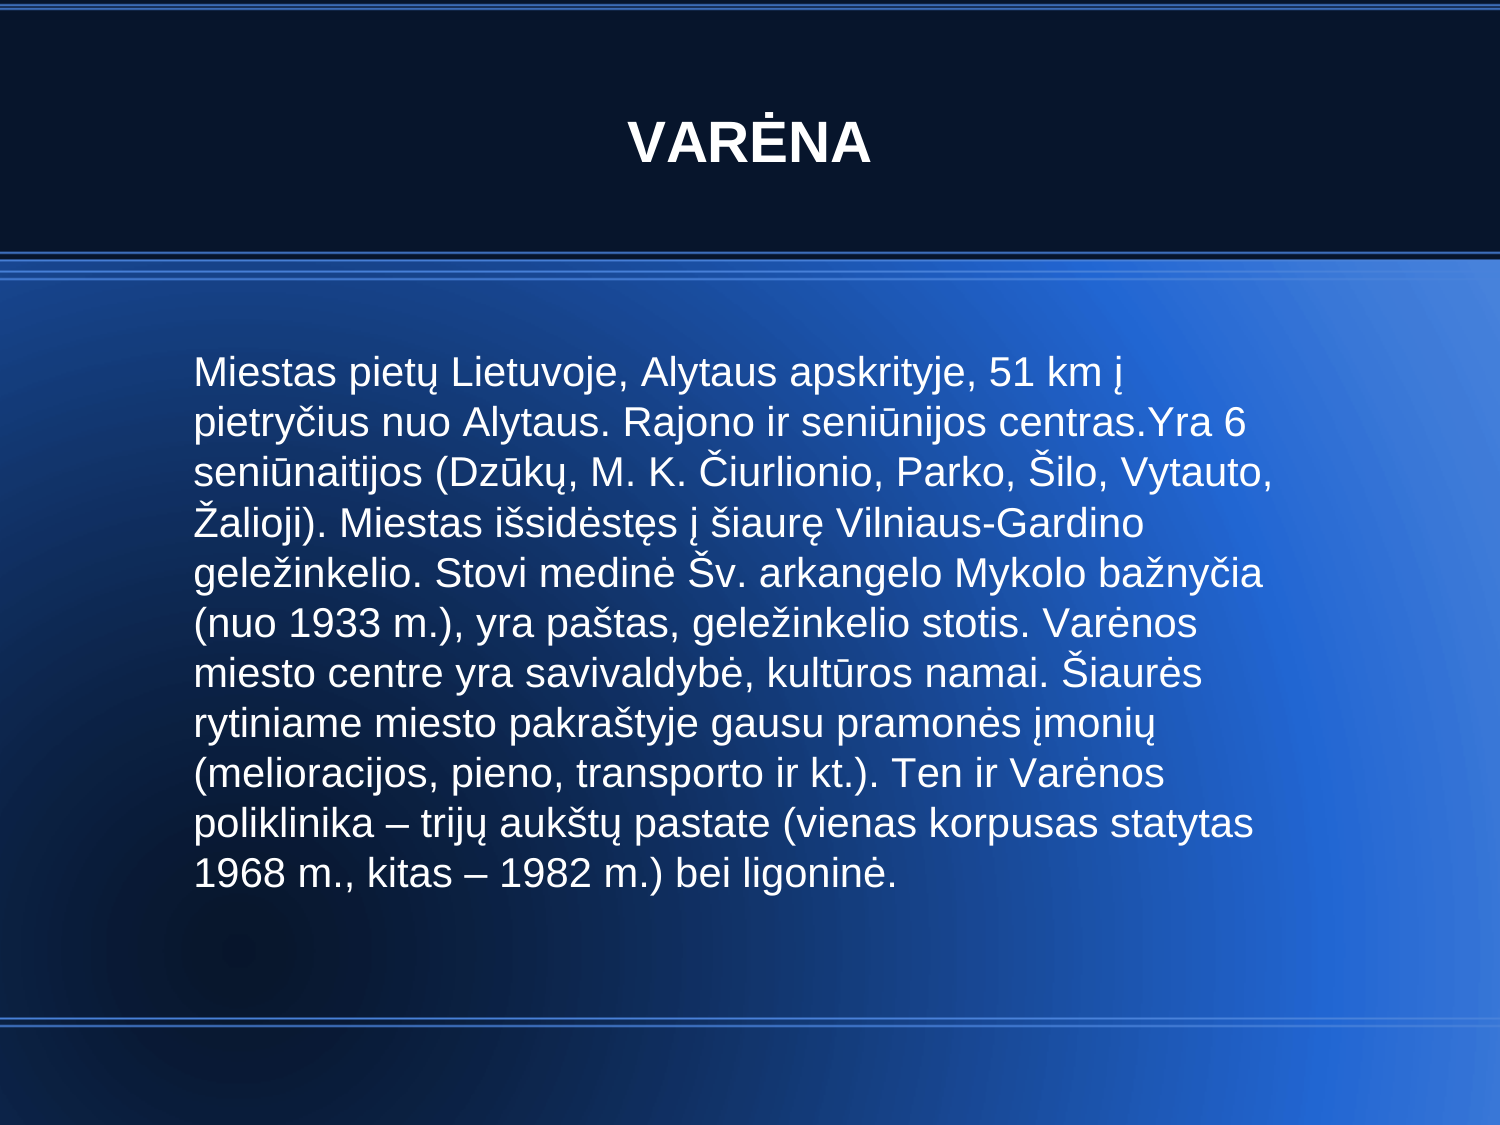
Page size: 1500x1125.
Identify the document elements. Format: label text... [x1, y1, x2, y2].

title VARĖNA [75, 44, 1425, 233]
list Miestas pietų Lietuvoje, Alytaus apskrityje, 51 km į pietryčius nuo Alytaus. Rajono ir seniūnijos centras.Yra 6 seniūnaitijos (Dzūkų, M. K. Čiurlionio, Parko, Šilo, Vytauto, Žalioji). Miestas išsidėstęs į šiaurę Vilniaus-Gardino geležinkelio. Stovi medinė Šv. arkangelo Mykolo bažnyčia (nuo 1933 m.), yra paštas, geležinkelio stotis. Varėnos miesto centre yra savivaldybė, kultūros namai. Šiaurės rytiniame miesto pakraštyje gausu pramonės įmonių (melioracijos, pieno, transporto ir kt.). Ten ir Varėnos poliklinika – trijų aukštų pastate (vienas korpusas statytas 1968 m., kitas – 1982 m.) bei ligoninė. [193, 345, 1306, 1125]
